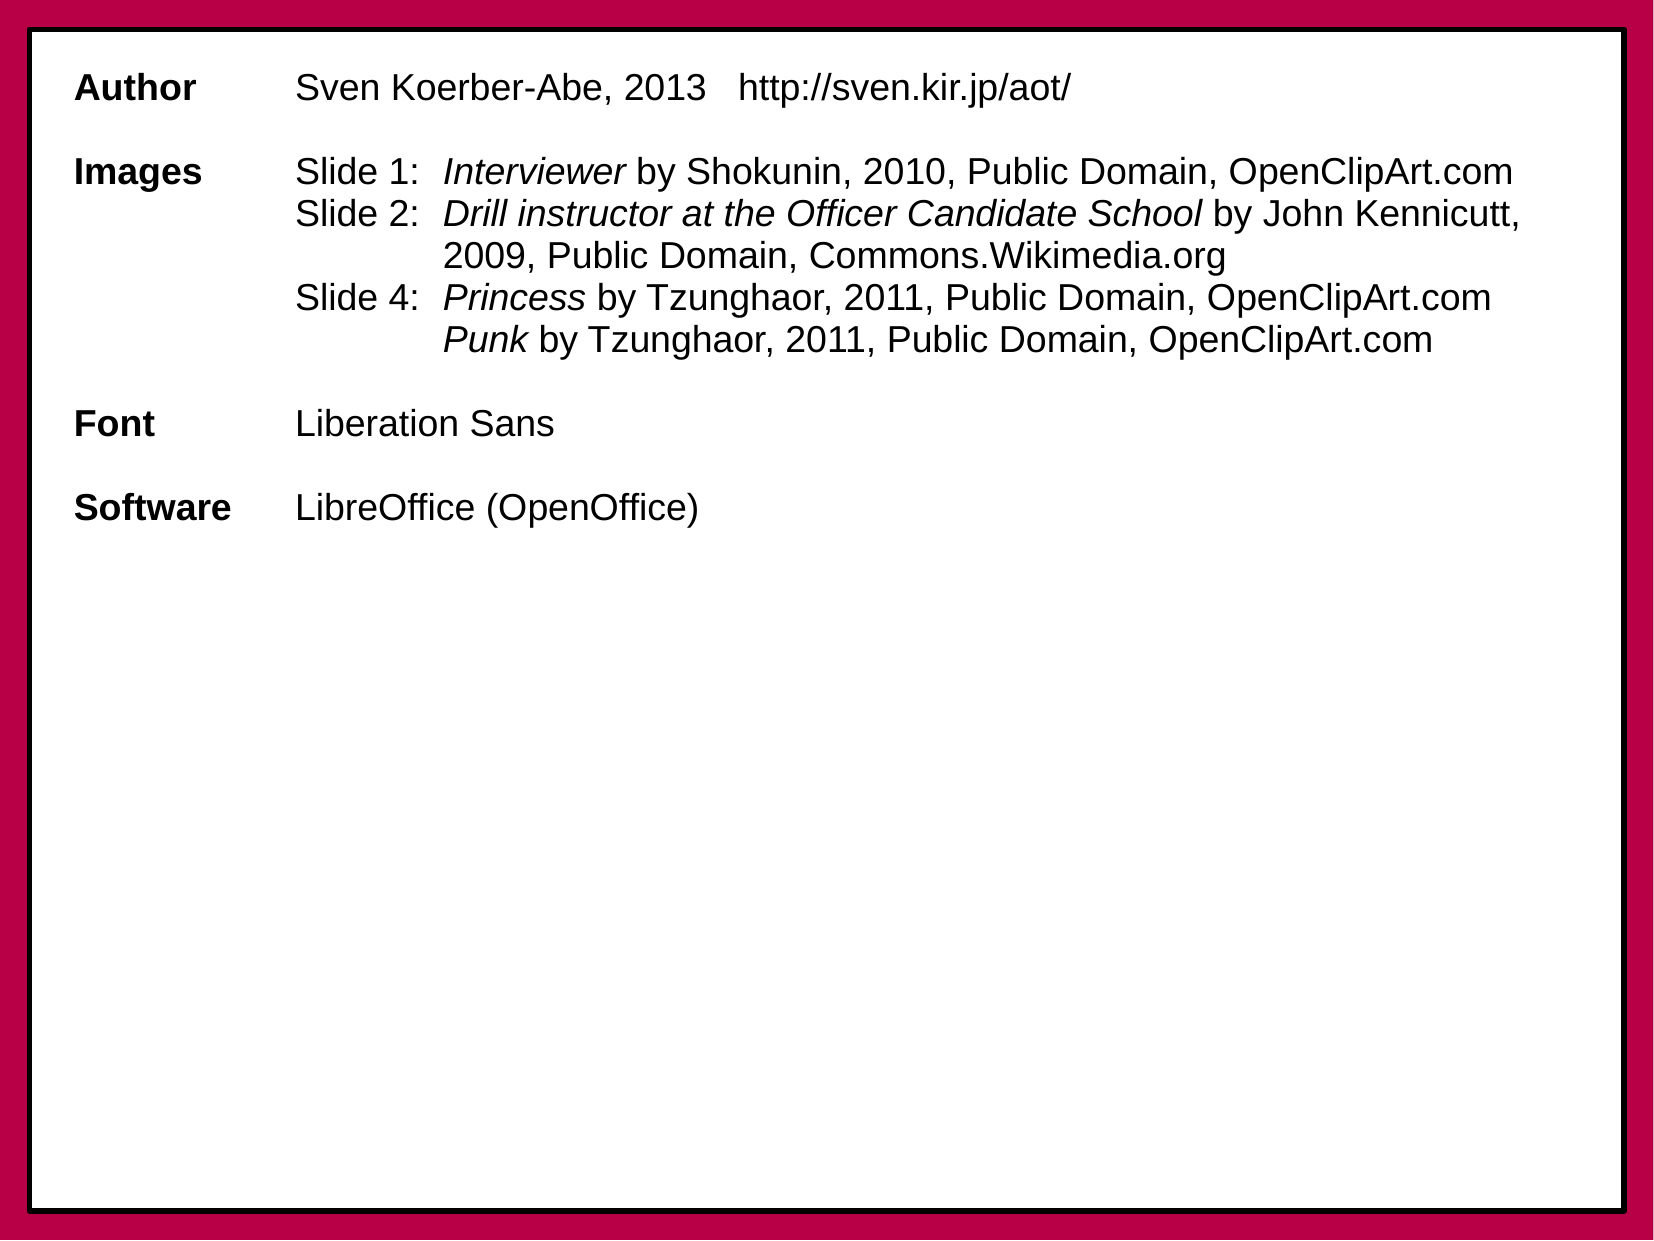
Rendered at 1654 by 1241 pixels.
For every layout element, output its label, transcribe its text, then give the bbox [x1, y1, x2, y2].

text_box [29, 29, 1625, 1211]
text_box Author Sven Koerber-Abe, 2013 http://sven.kir.jp/aot/ Images Slide 1: Interviewer by Shokunin, 2010, Public Domain, OpenClipArt.com Slide 2: Drill instructor at the Officer Candidate School by John Kennicutt, 2009, Public Domain, Commons.Wikimedia.org Slide 4: Princess by Tzunghaor, 2011, Public Domain, OpenClipArt.com Punk by Tzunghaor, 2011, Public Domain, OpenClipArt.com Font Liberation Sans Software LibreOffice (OpenOffice) [59, 59, 1595, 558]
